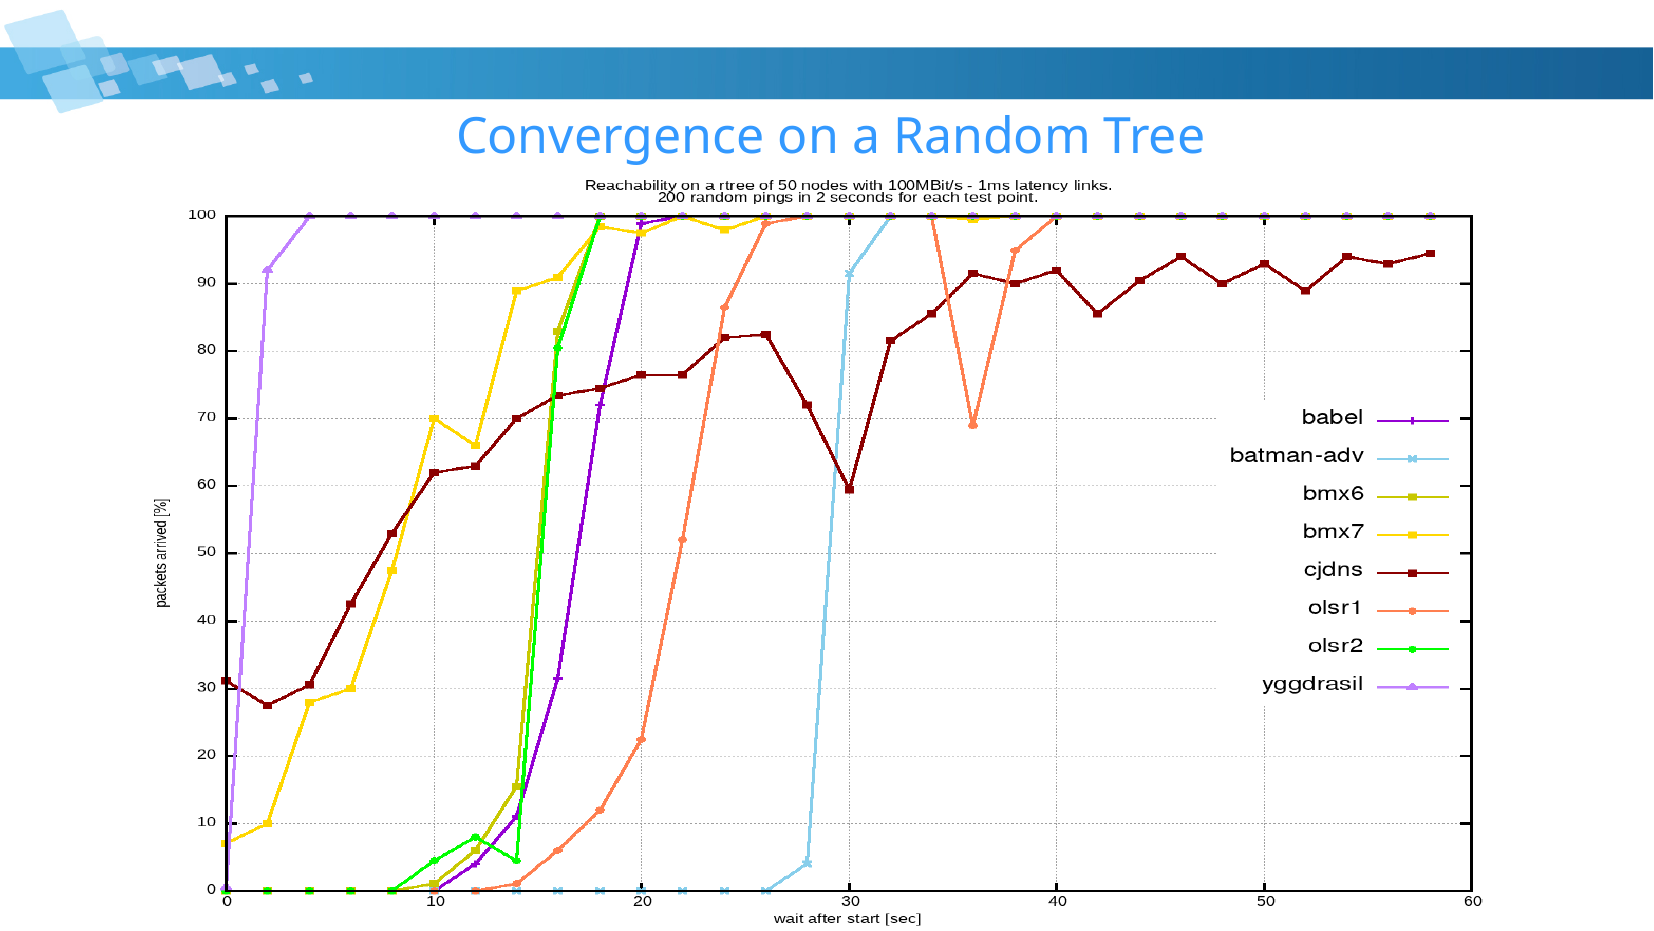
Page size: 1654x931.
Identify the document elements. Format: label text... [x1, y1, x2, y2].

picture [0, 0, 1653, 929]
title Convergence on a Random Tree [86, 56, 1576, 212]
